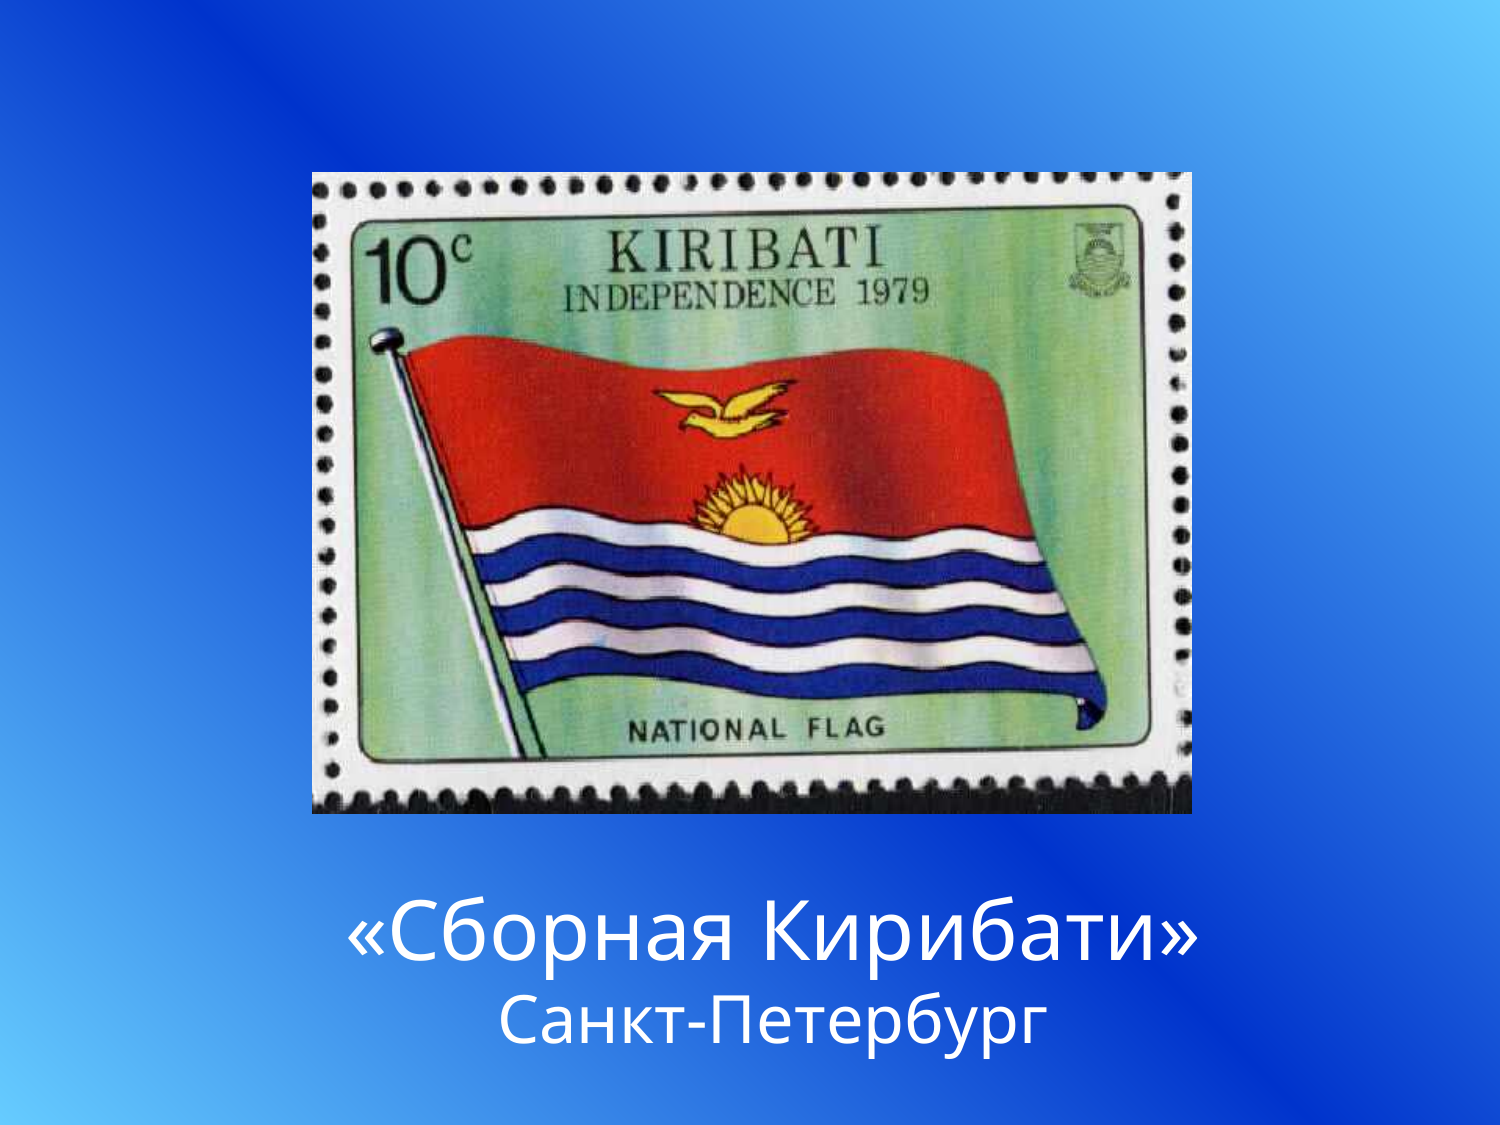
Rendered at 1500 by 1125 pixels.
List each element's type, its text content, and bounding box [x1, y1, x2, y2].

text_box «Сборная Кирибати» Санкт-Петербург [135, 846, 1411, 1088]
picture [312, 172, 1192, 814]
